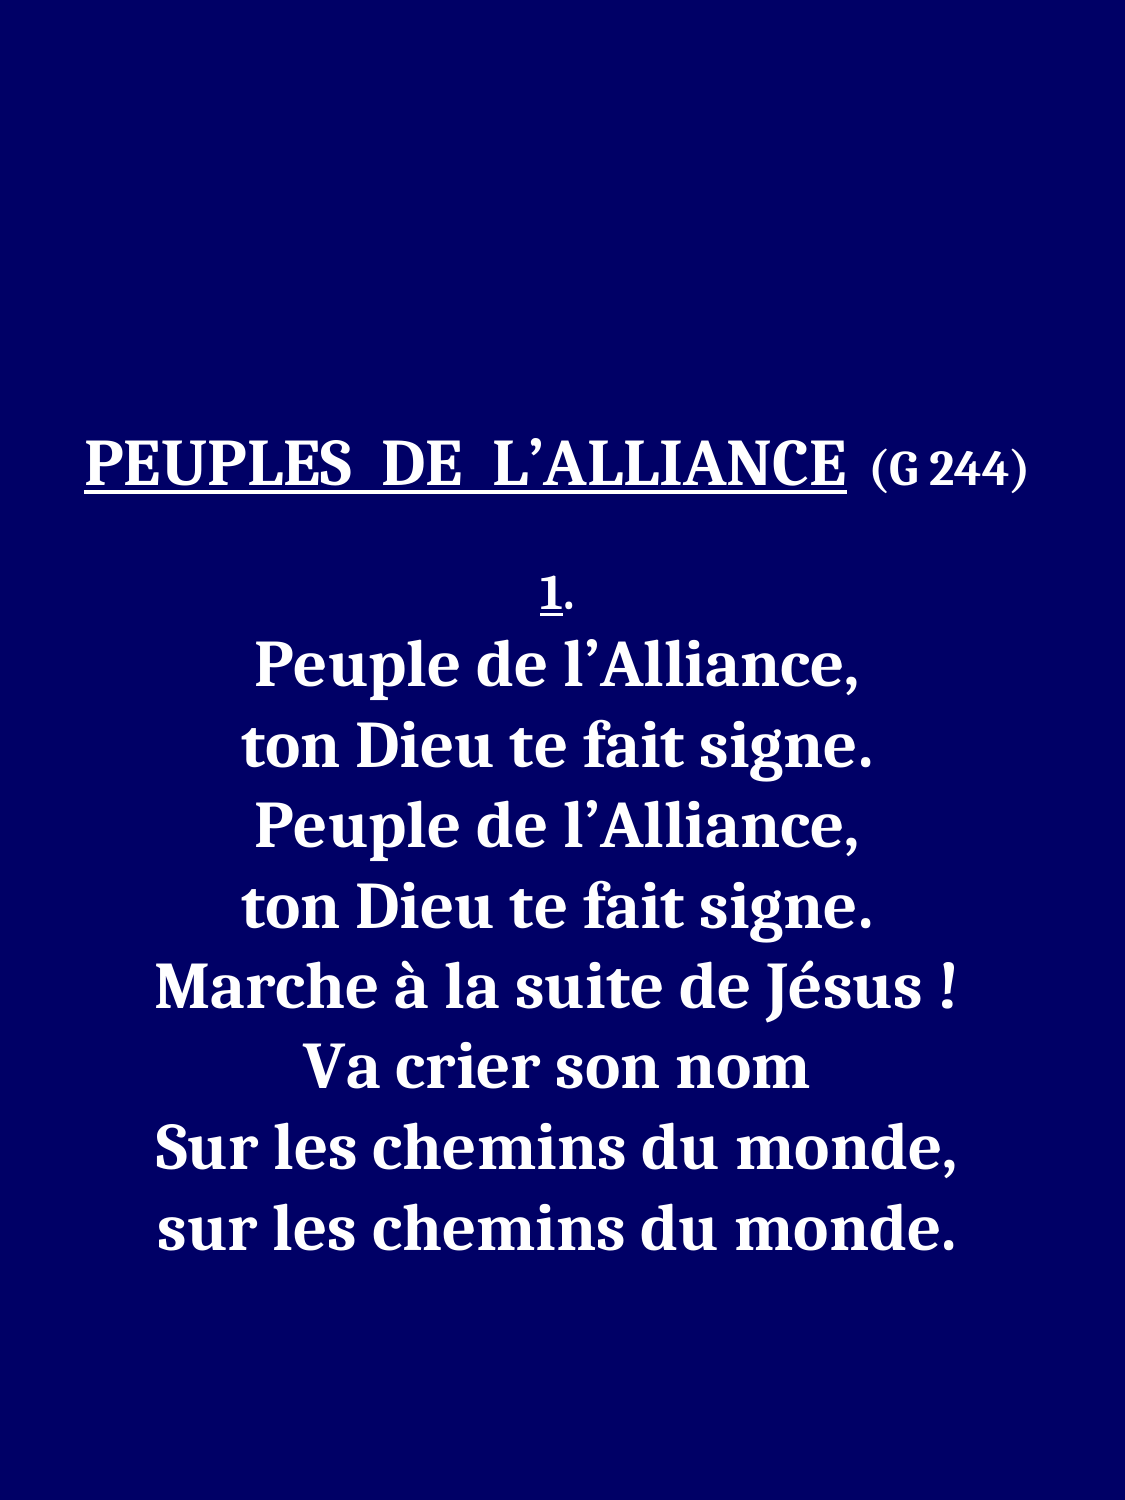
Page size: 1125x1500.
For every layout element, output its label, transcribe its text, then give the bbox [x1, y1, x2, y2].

text_box PEUPLES DE L’ALLIANCE (G 244) 1. Peuple de l’Alliance, ton Dieu te fait signe. Peuple de l’Alliance, ton Dieu te fait signe. Marche à la suite de Jésus ! Va crier son nom Sur les chemins du monde, sur les chemins du monde. [0, 411, 1125, 1271]
